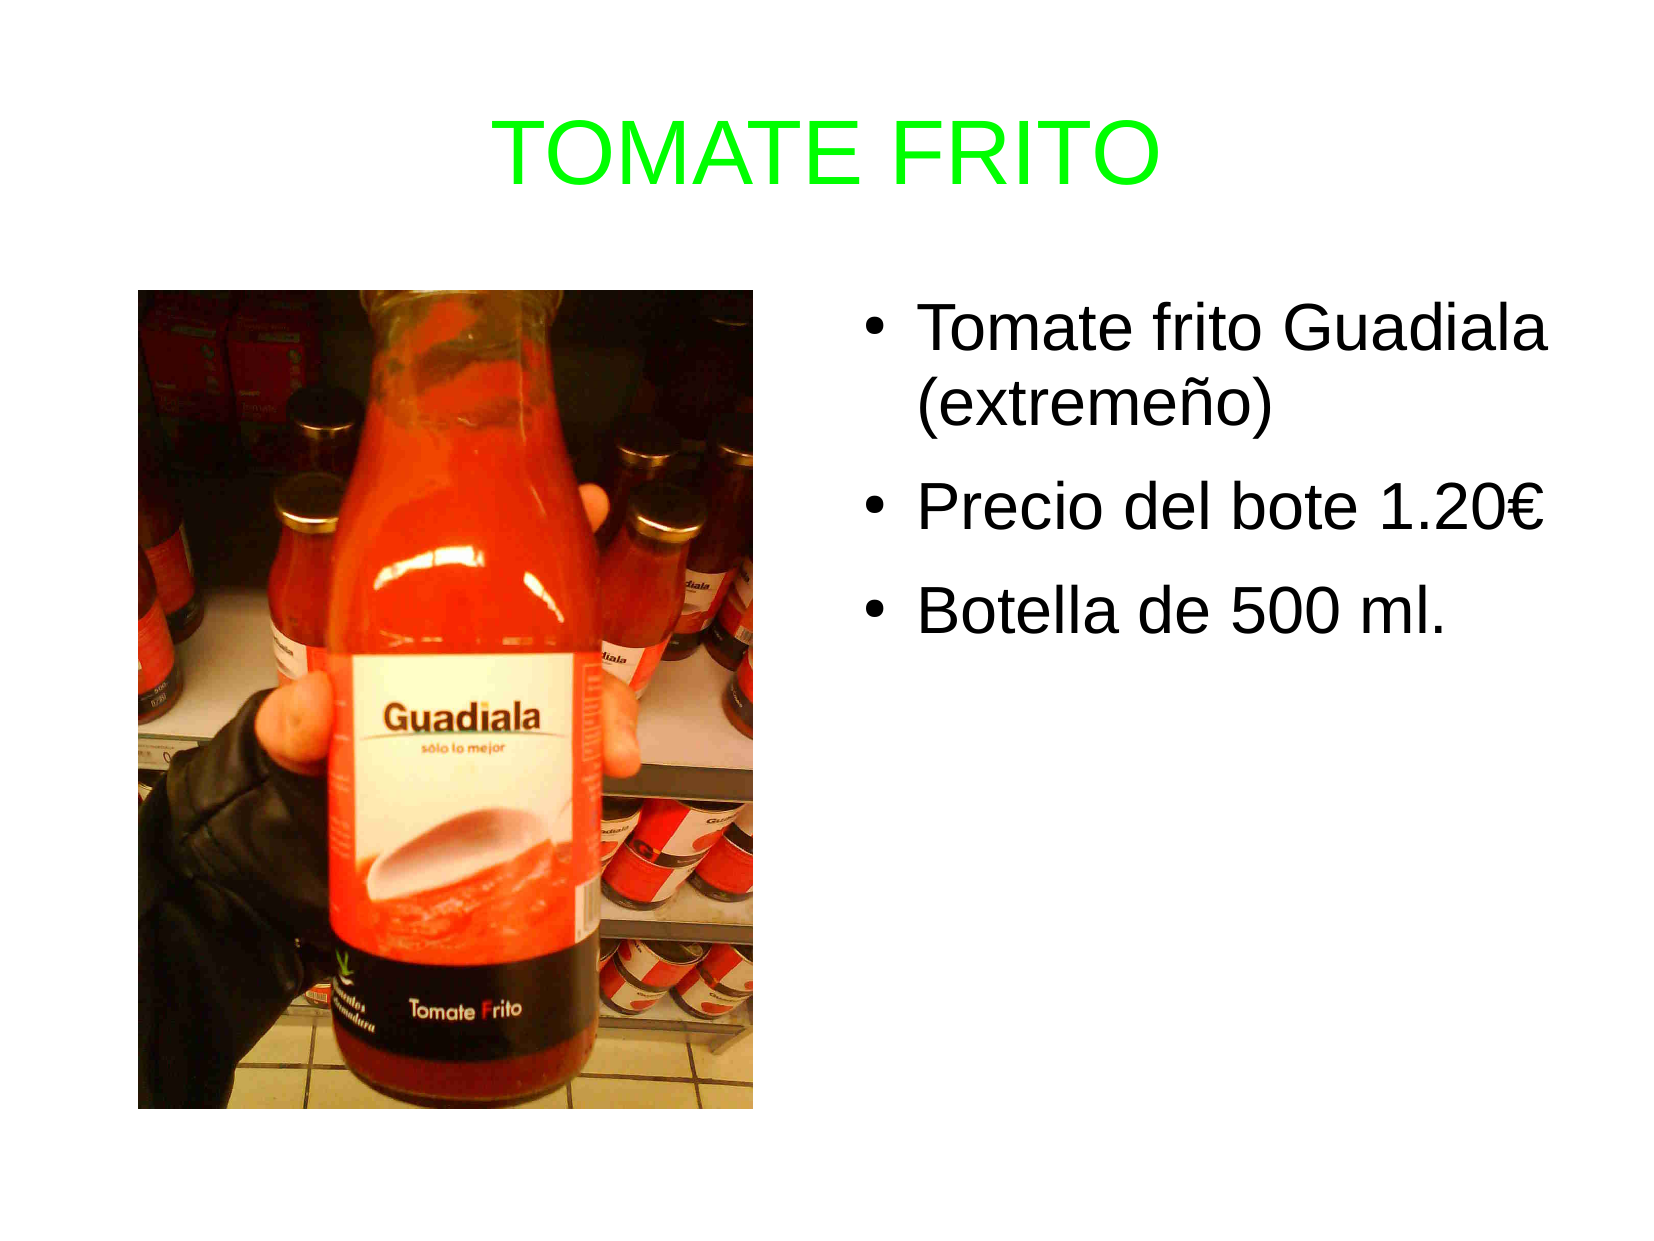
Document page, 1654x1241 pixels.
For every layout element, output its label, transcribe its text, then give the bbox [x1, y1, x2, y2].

title TOMATE FRITO [82, 49, 1571, 257]
list Tomate frito Guadiala (extremeño) Precio del bote 1.20€ Botella de 500 ml. [845, 290, 1572, 1109]
picture [138, 290, 753, 1109]
